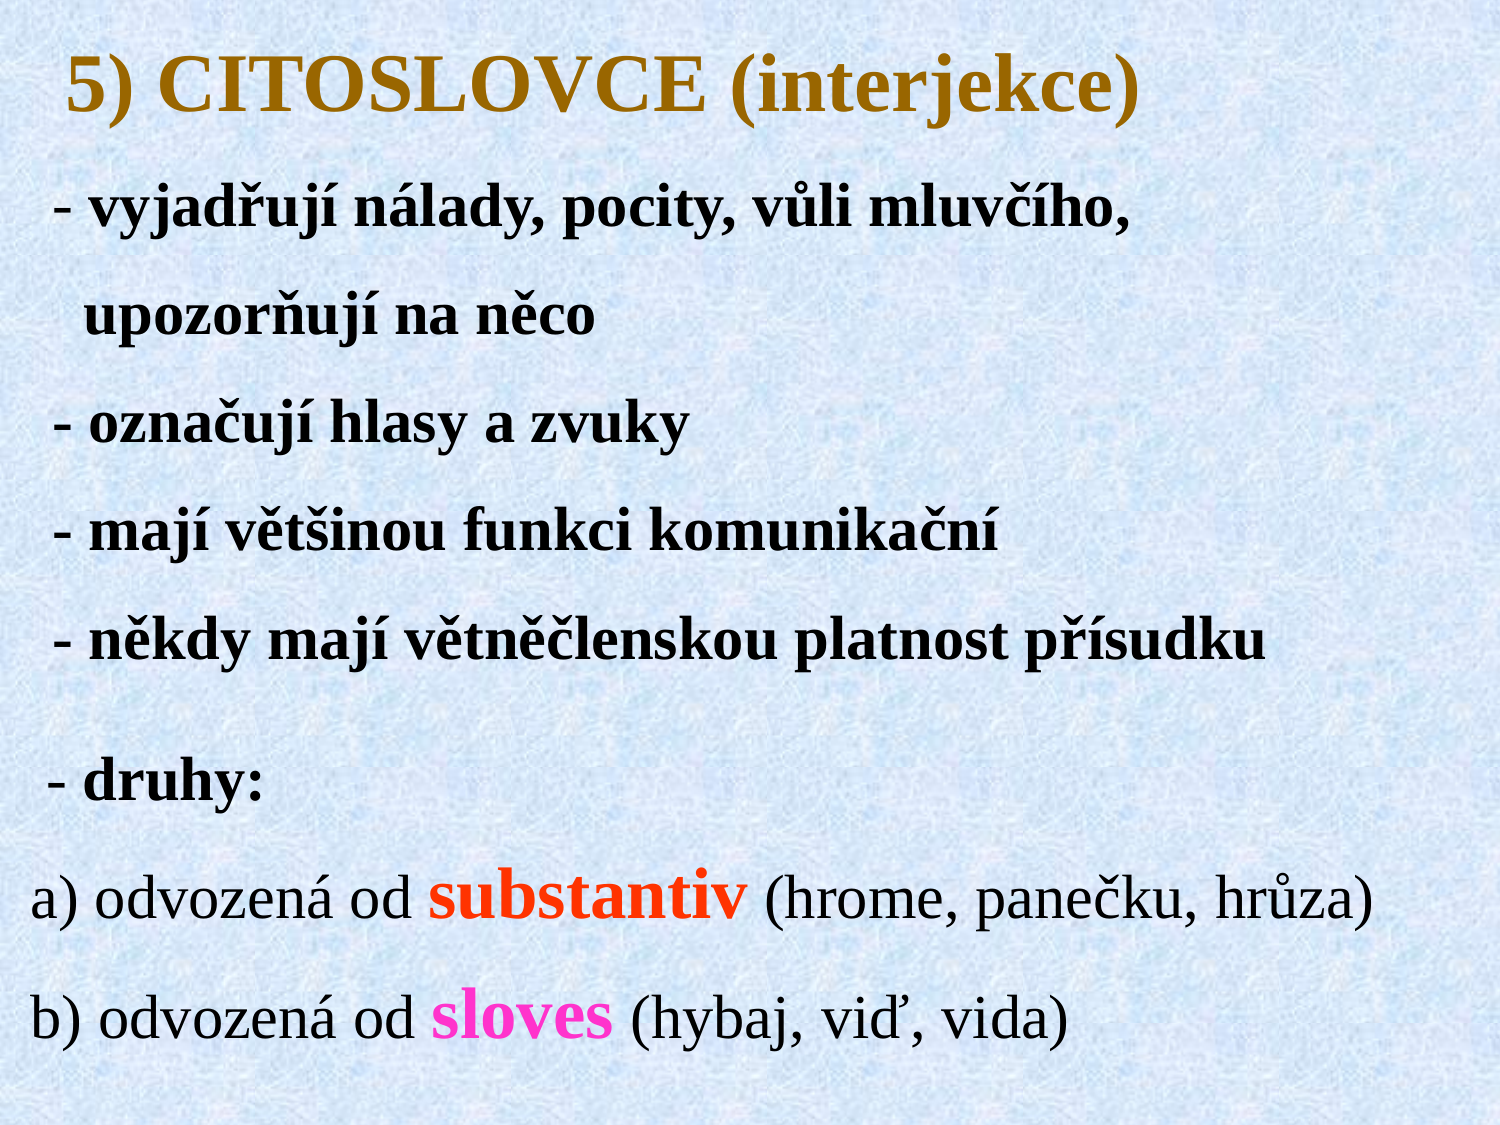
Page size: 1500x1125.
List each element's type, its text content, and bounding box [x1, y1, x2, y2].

text_box - druhy: a) odvozená od substantiv (hrome, panečku, hrůza) b) odvozená od sloves (hybaj, viď, vida) [0, 737, 1426, 1062]
text_box vyjadřují nálady, pocity, vůli mluvčího, upozorňují na něco - označují hlasy a zvuky - mají většinou funkci komunikační - někdy mají větněčlenskou platnost přísudku [37, 162, 1500, 681]
text_box 5) CITOSLOVCE (interjekce) [50, 29, 1157, 138]
